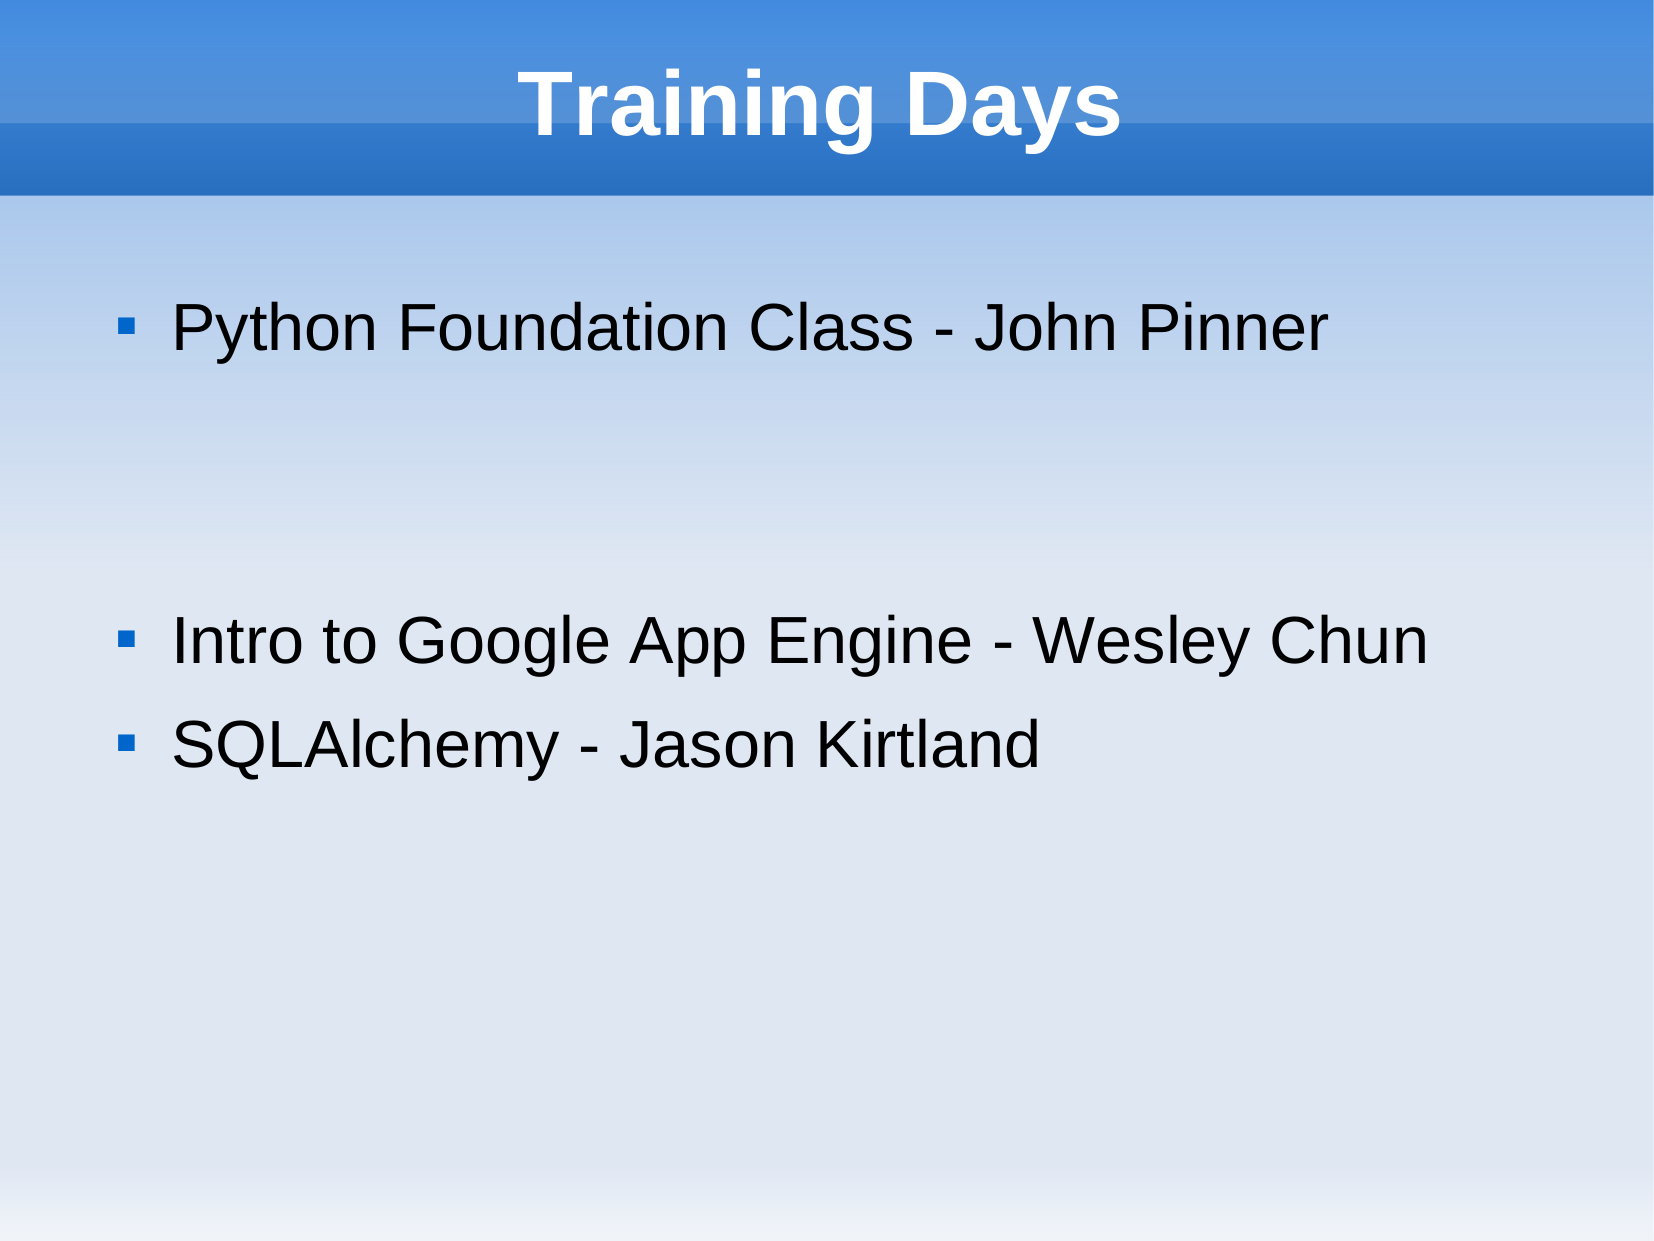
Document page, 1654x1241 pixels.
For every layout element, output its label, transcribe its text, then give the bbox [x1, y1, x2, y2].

picture [0, 0, 1654, 1241]
title Training Days [76, 7, 1565, 200]
list Python Foundation Class - John Pinner Intro to Google App Engine - Wesley Chun SQLAlchemy - Jason Kirtland [82, 290, 1571, 1094]
